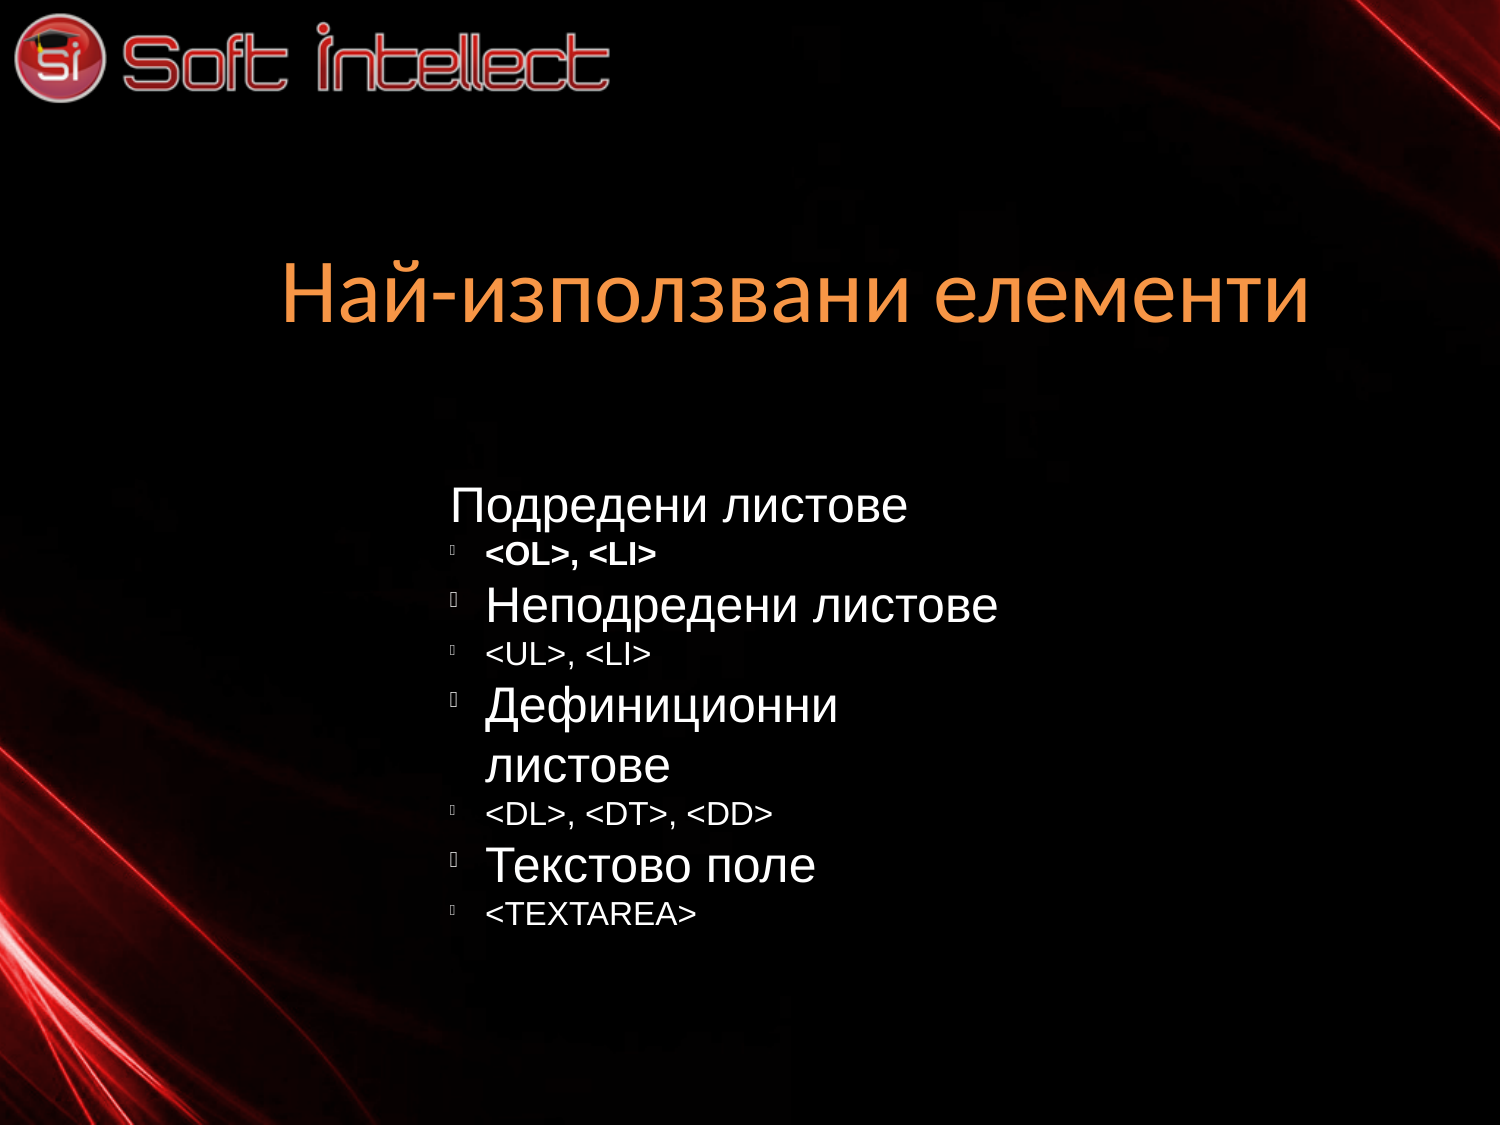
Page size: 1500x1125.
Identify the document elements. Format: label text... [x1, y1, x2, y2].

text_box Подредени листове <OL>, <LI> Неподредени листове <UL>, <LI> Дефиниционни листове <DL>, <DT>, <DD> Текстово поле <TEXTAREA> [435, 464, 1054, 1031]
text_box Най-използвани елементи [159, 165, 1434, 407]
picture [0, 0, 1500, 1125]
